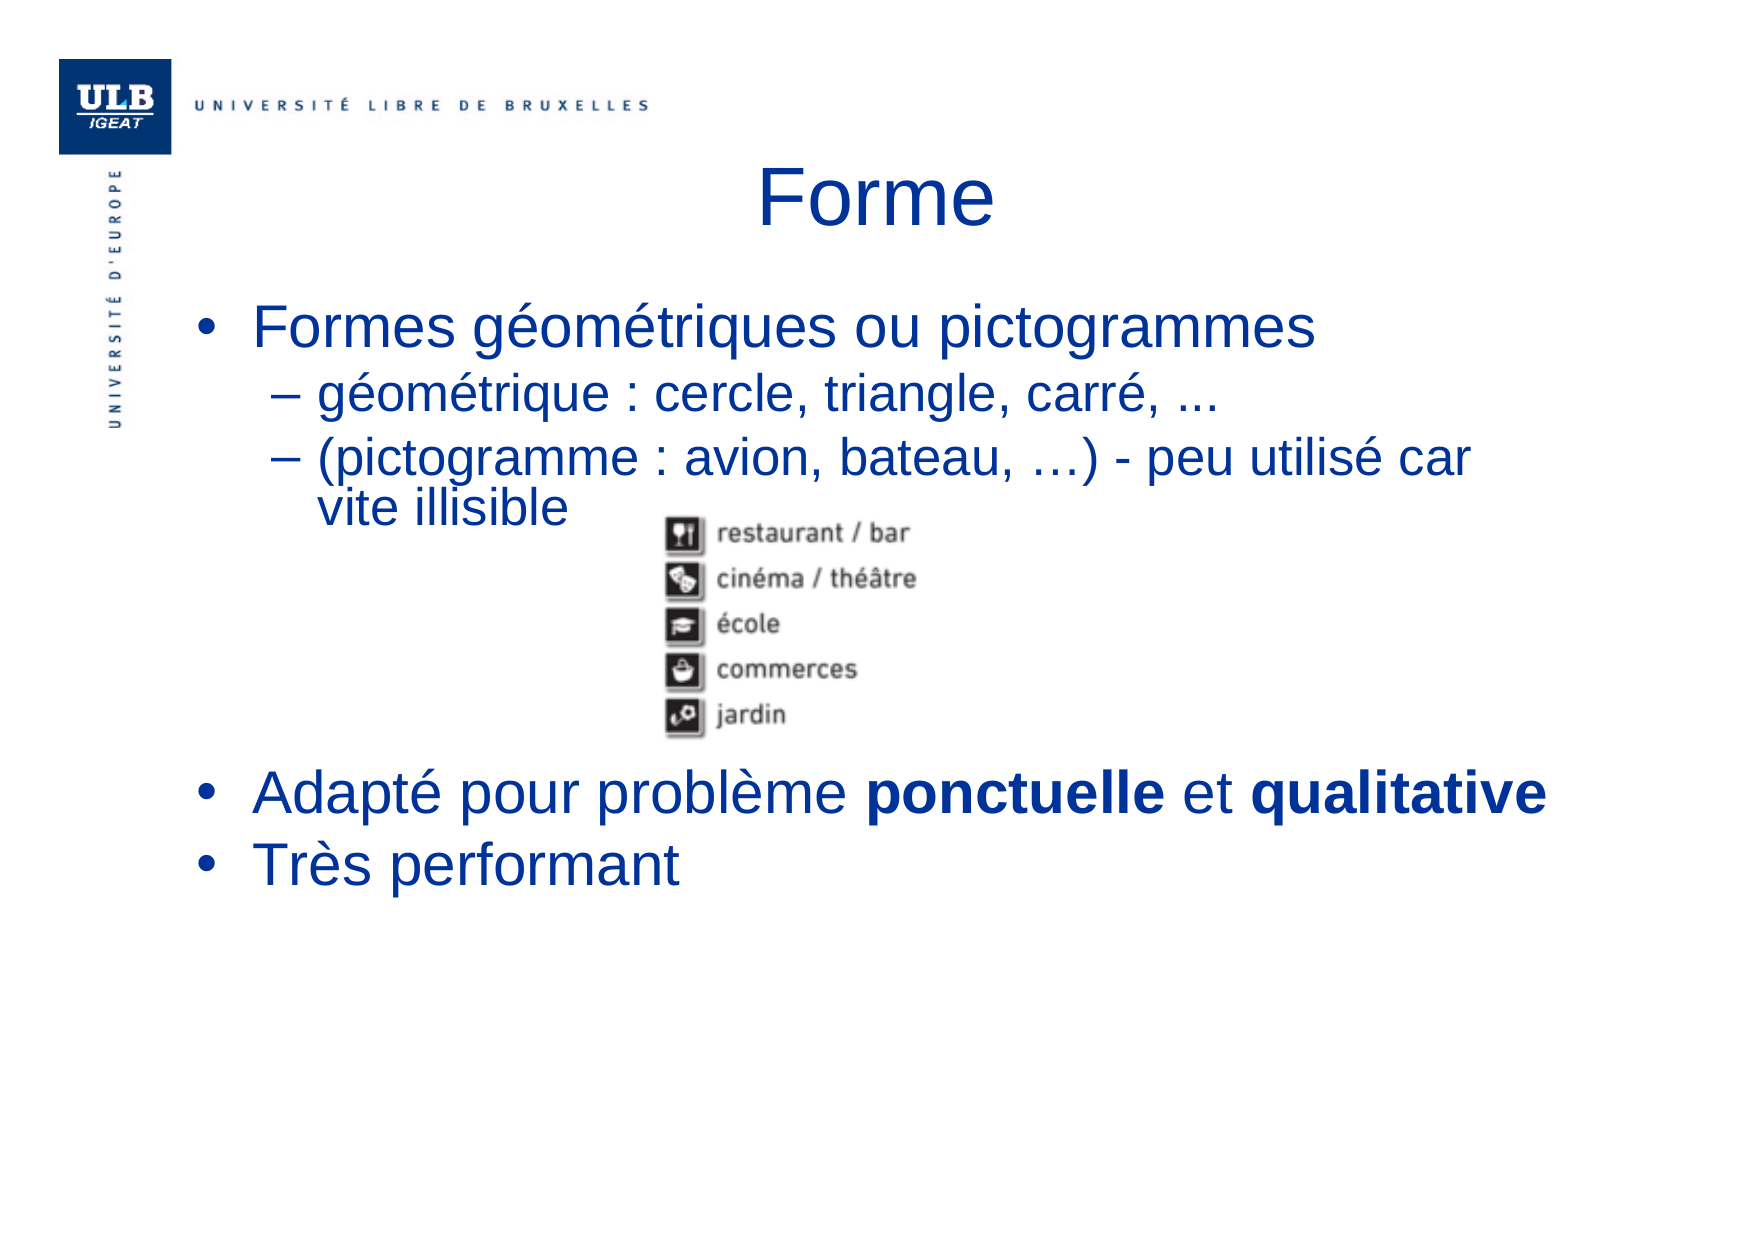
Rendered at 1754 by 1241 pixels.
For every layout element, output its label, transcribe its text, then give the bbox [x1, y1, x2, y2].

title Forme [181, 96, 1573, 294]
list Formes géométriques ou pictogrammes géométrique : cercle, triangle, carré, ... (pictogramme : avion, bateau, …) - peu utilisé car vite illisible Adapté pour problème ponctuelle et qualitative Très performant [181, 294, 1573, 1080]
picture [59, 59, 1695, 1182]
